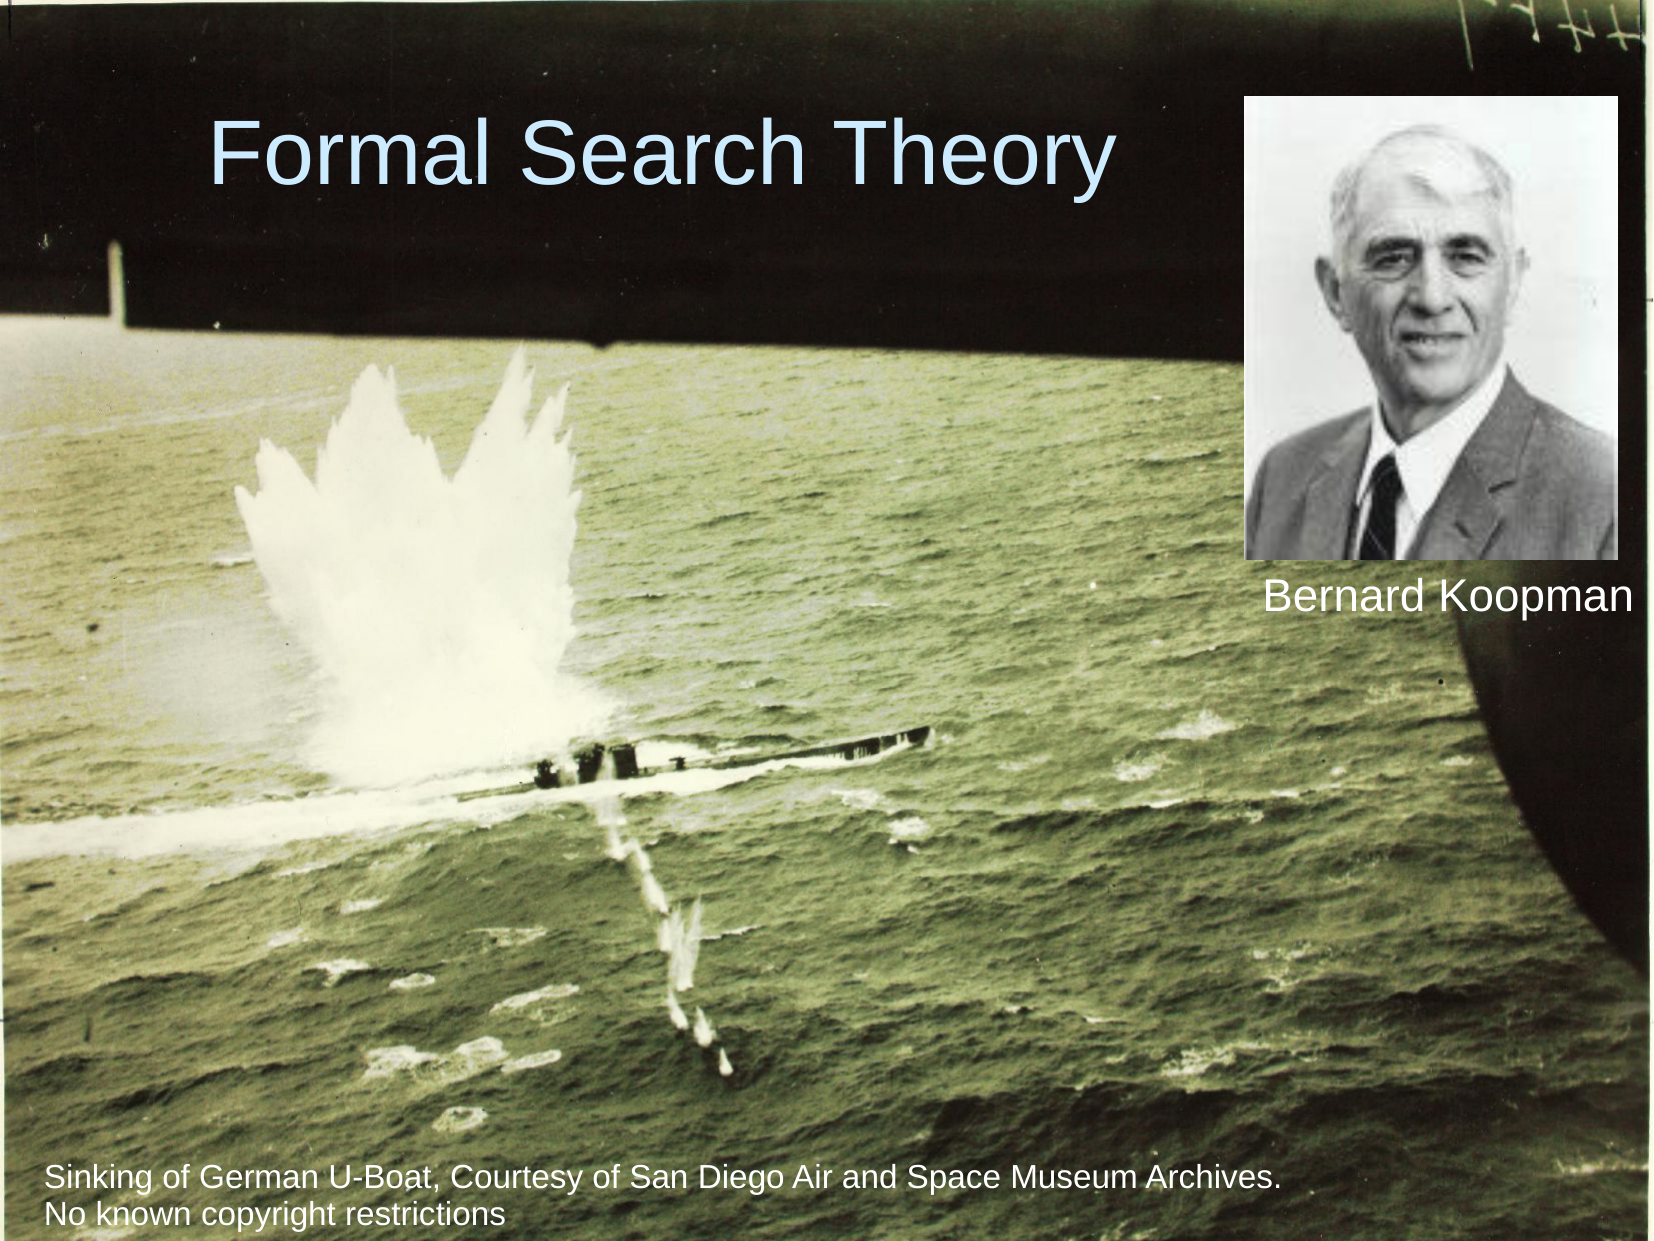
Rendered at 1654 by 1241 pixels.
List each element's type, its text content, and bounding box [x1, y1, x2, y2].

text_box Bernard Koopman [1247, 562, 1650, 629]
title Formal Search Theory [82, 49, 1245, 257]
picture [0, 0, 1654, 1241]
text_box Sinking of German U-Boat, Courtesy of San Diego Air and Space Museum Archives. No known copyright restrictions [29, 1151, 1654, 1241]
